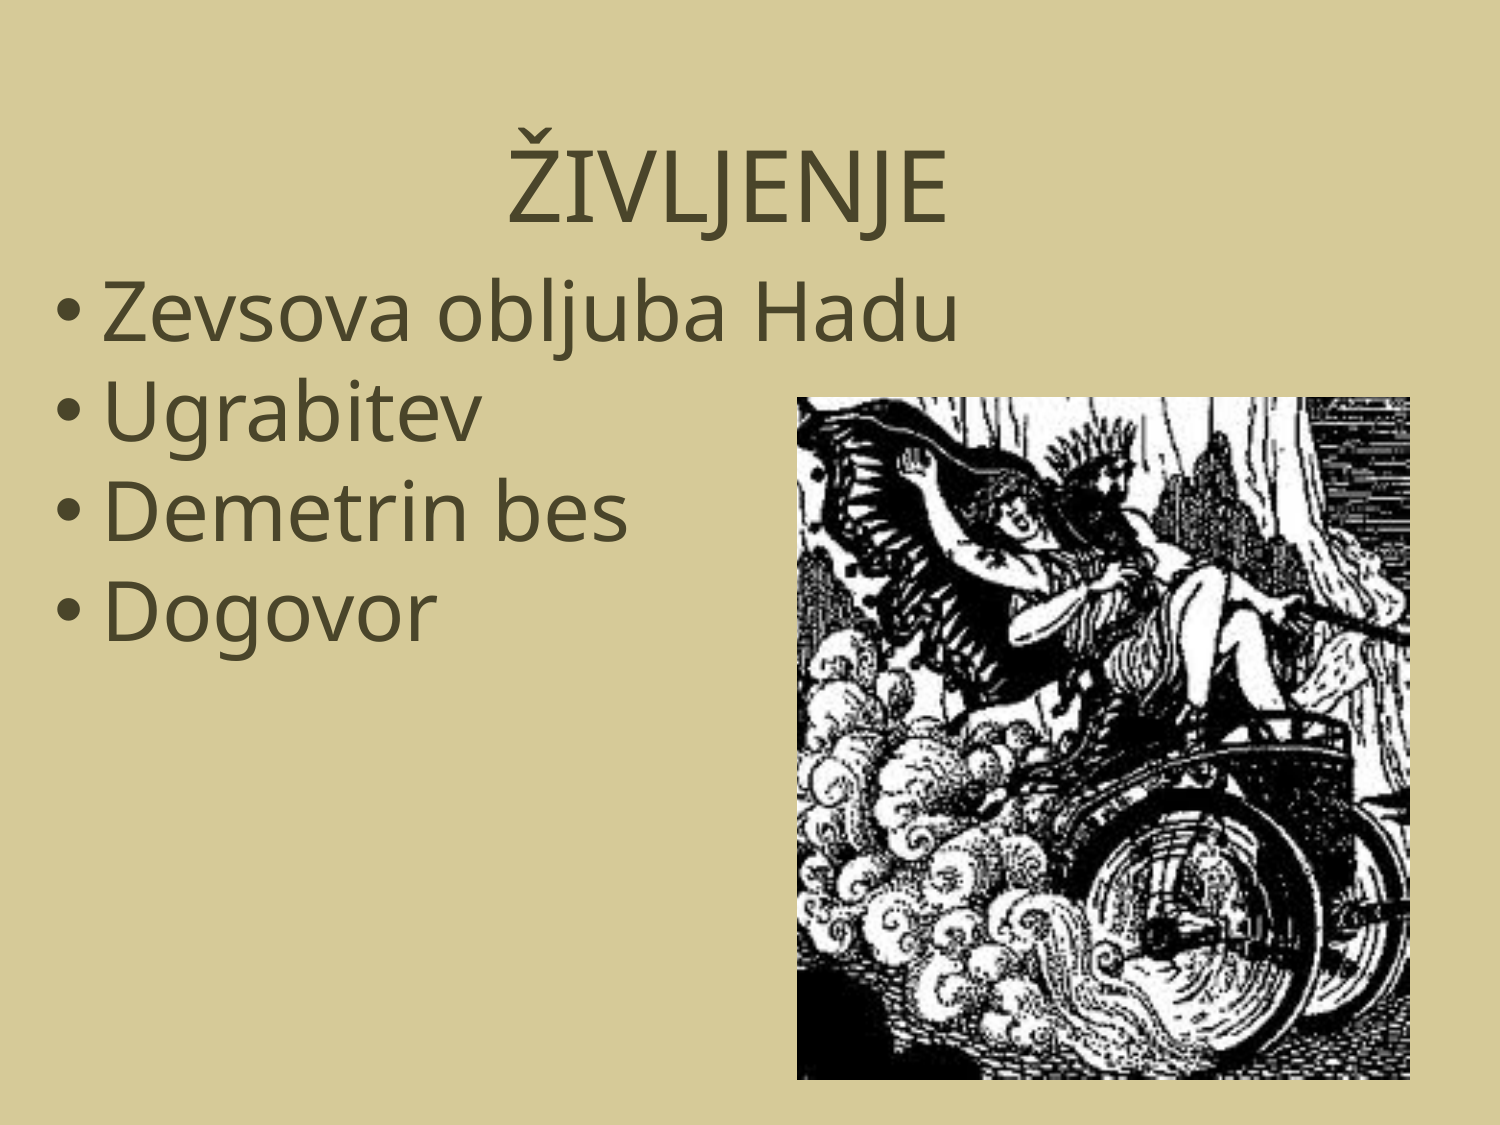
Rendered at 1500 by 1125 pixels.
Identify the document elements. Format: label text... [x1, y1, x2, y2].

text_box Zevsova obljuba Hadu Ugrabitev Demetrin bes Dogovor [39, 251, 978, 666]
picture [0, 0, 1500, 1125]
text_box ŽIVLJENJE [120, 115, 1338, 250]
